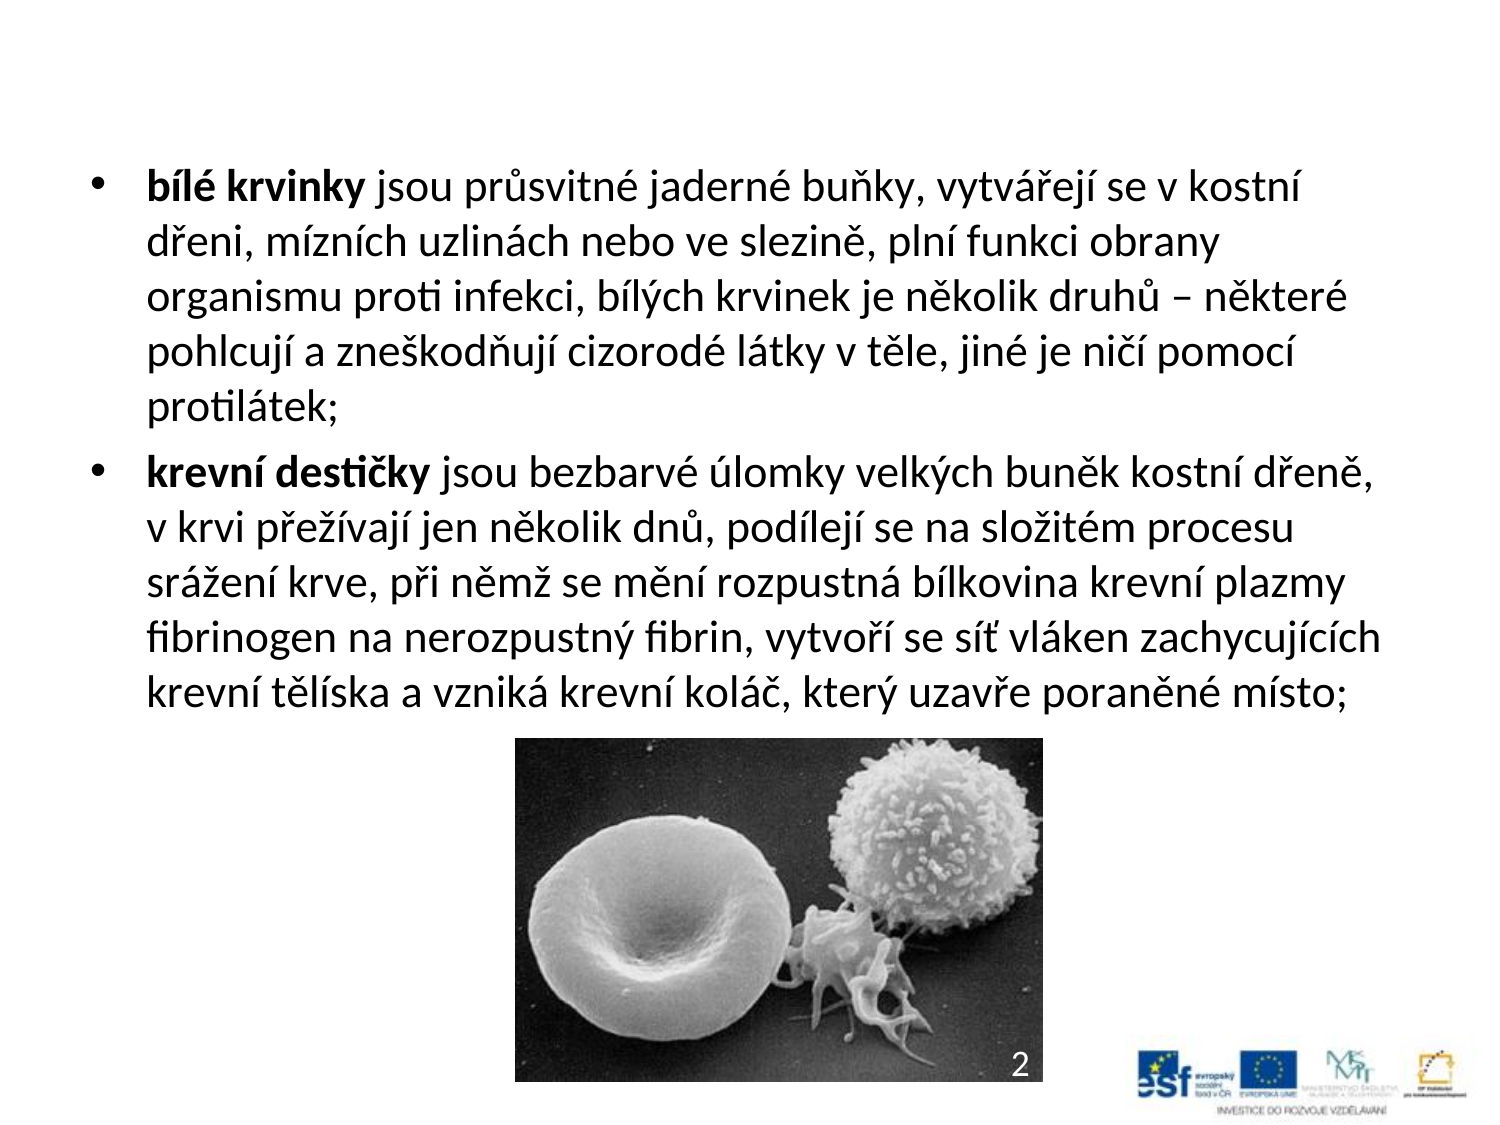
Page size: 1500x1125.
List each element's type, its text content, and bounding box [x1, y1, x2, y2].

picture [1125, 1035, 1476, 1125]
picture [515, 738, 1043, 1083]
list bílé krvinky jsou průsvitné jaderné buňky, vytvářejí se v kostní dřeni, mízních uzlinách nebo ve slezině, plní funkci obrany organismu proti infekci, bílých krvinek je několik druhů – některé pohlcují a zneškodňují cizorodé látky v těle, jiné je ničí pomocí protilátek; krevní destičky jsou bezbarvé úlomky velkých buněk kostní dřeně, v krvi přežívají jen několik dnů, podílejí se na složitém procesu srážení krve, při němž se mění rozpustná bílkovina krevní plazmy fibrinogen na nerozpustný fibrin, vytvoří se síť vláken zachycujících krevní tělíska a vzniká krevní koláč, který uzavře poraněné místo; [75, 148, 1426, 891]
text_box 2 [996, 1031, 1055, 1092]
